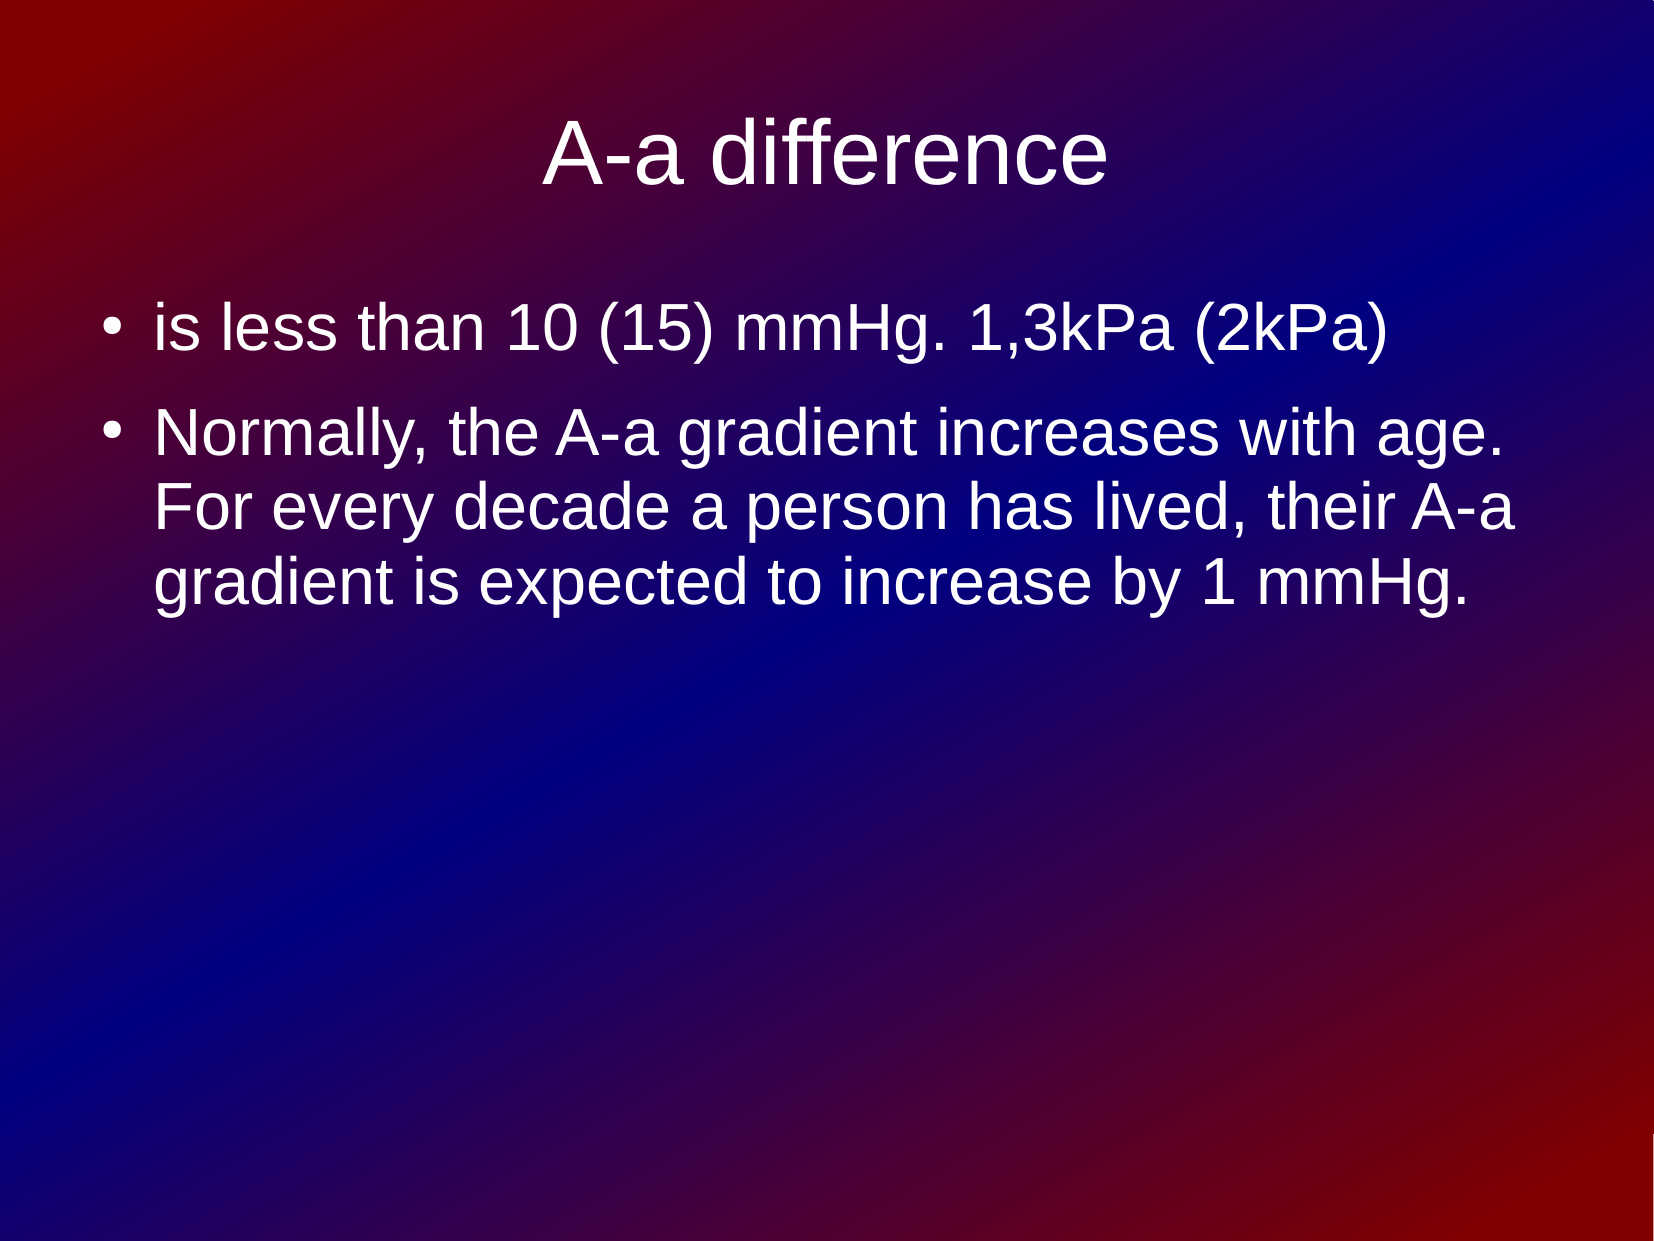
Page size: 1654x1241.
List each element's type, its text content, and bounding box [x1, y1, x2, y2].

title A-a difference [82, 56, 1571, 250]
list is less than 10 (15) mmHg. 1,3kPa (2kPa) Normally, the A-a gradient increases with age. For every decade a person has lived, their A-a gradient is expected to increase by 1 mmHg. [82, 290, 1571, 1094]
